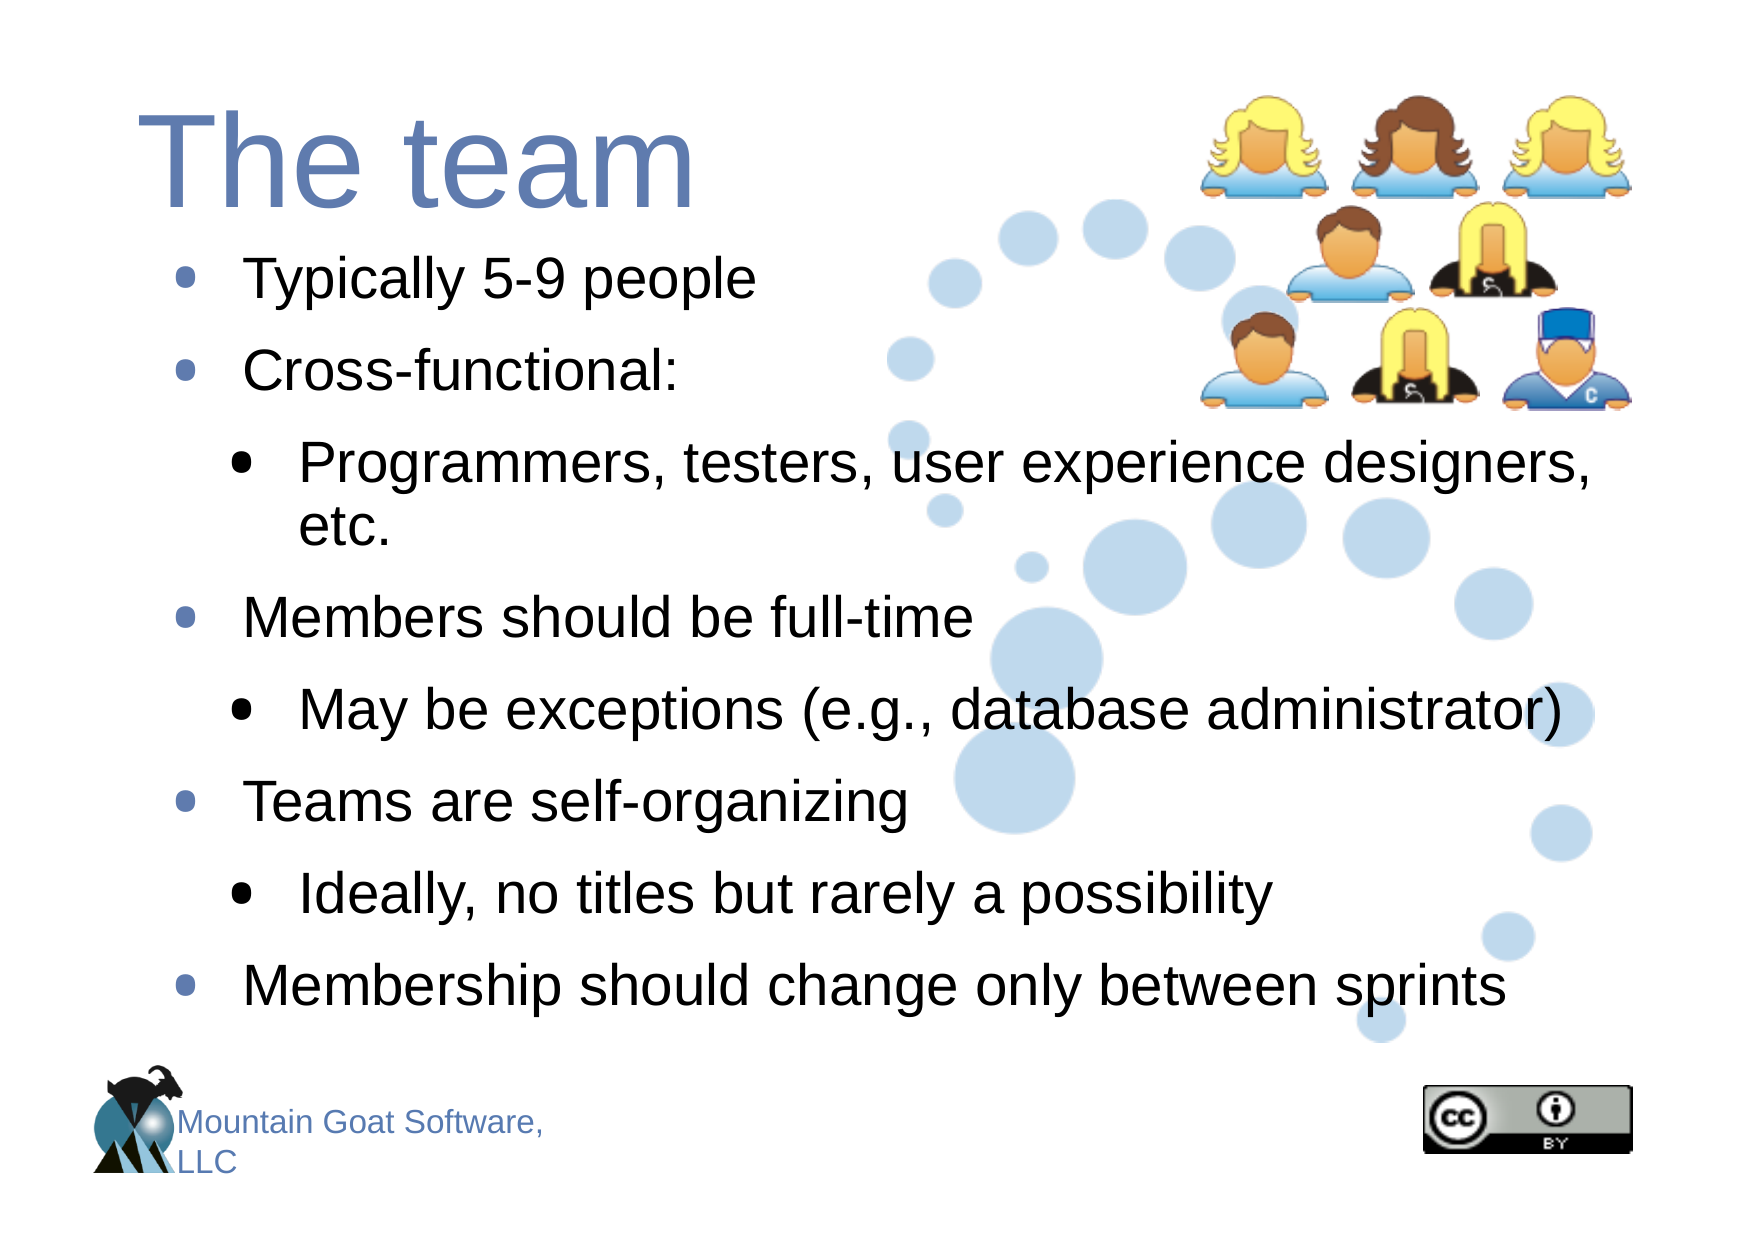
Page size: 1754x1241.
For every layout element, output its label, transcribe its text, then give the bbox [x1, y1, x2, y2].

picture [1502, 307, 1632, 411]
picture [887, 201, 1595, 305]
picture [1200, 95, 1329, 199]
picture [1207, 991, 1212, 1001]
picture [1107, 991, 1123, 1002]
text_box Typically 5-9 people Cross-functional: Programmers, testers, user experience designers, etc. Members should be full-time May be exceptions (e.g., database administrator) Teams are self-organizing Ideally, no titles but rarely a possibility Membership should change only between sprints [121, 241, 1664, 991]
text_box The team [129, 75, 1639, 233]
picture [1502, 95, 1632, 199]
picture [1351, 307, 1480, 411]
picture [93, 1065, 183, 1173]
picture [1423, 1085, 1633, 1154]
picture [1351, 95, 1480, 199]
picture [902, 991, 917, 1001]
picture [887, 991, 1595, 1043]
picture [983, 991, 1000, 1002]
picture [1373, 991, 1389, 1002]
picture [1200, 311, 1329, 409]
picture [1188, 991, 1193, 1000]
picture [1065, 991, 1071, 998]
